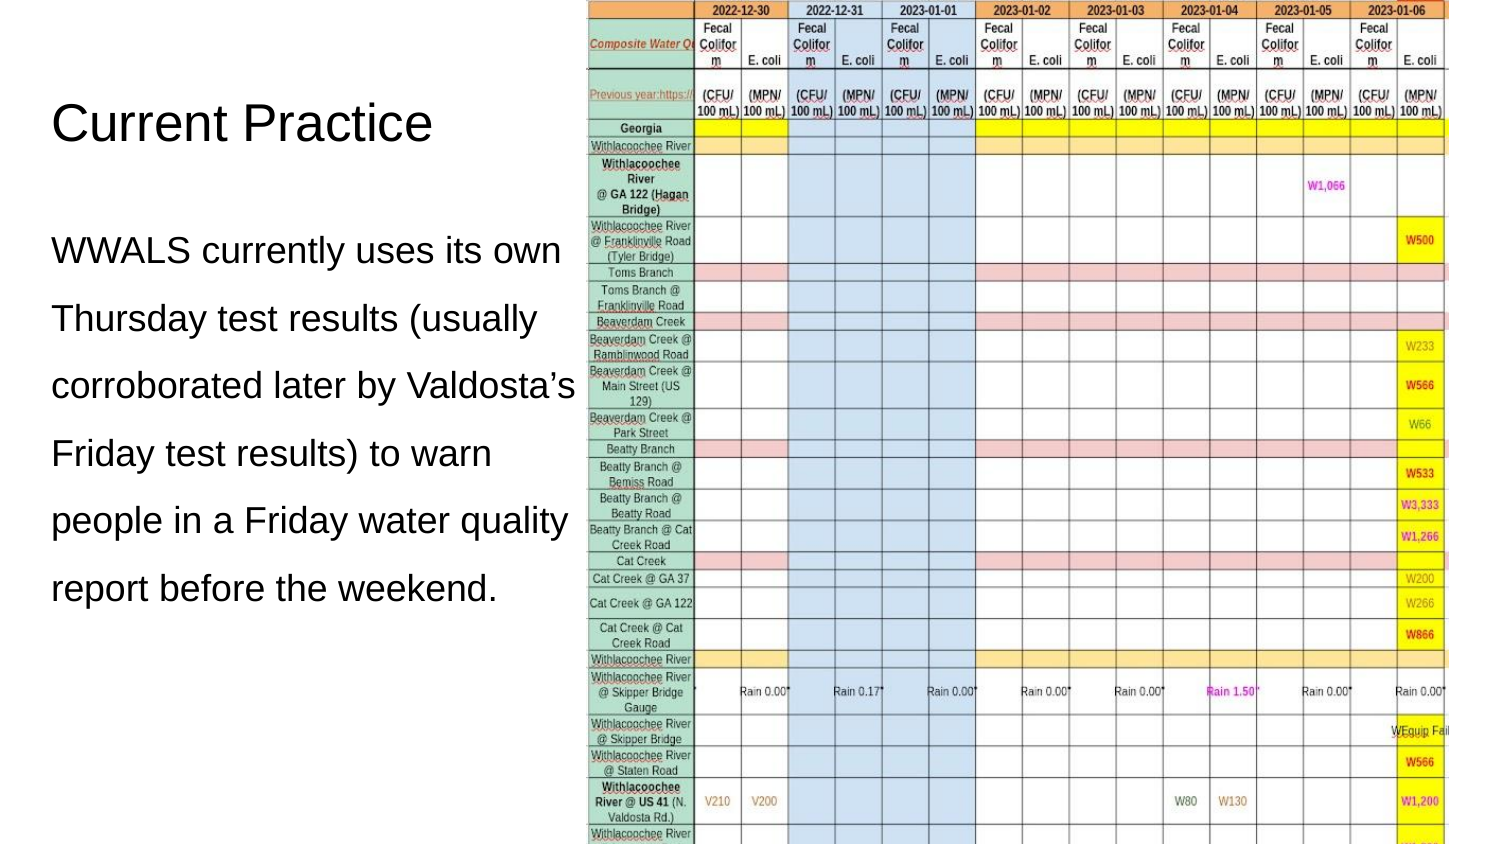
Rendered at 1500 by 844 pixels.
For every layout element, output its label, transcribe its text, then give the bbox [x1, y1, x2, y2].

list WWALS currently uses its own Thursday test results (usually corroborated later by Valdosta’s Friday test results) to warn people in a Friday water quality report before the weekend. [51, 189, 586, 751]
picture [586, 0, 1449, 844]
title Current Practice [51, 72, 586, 167]
